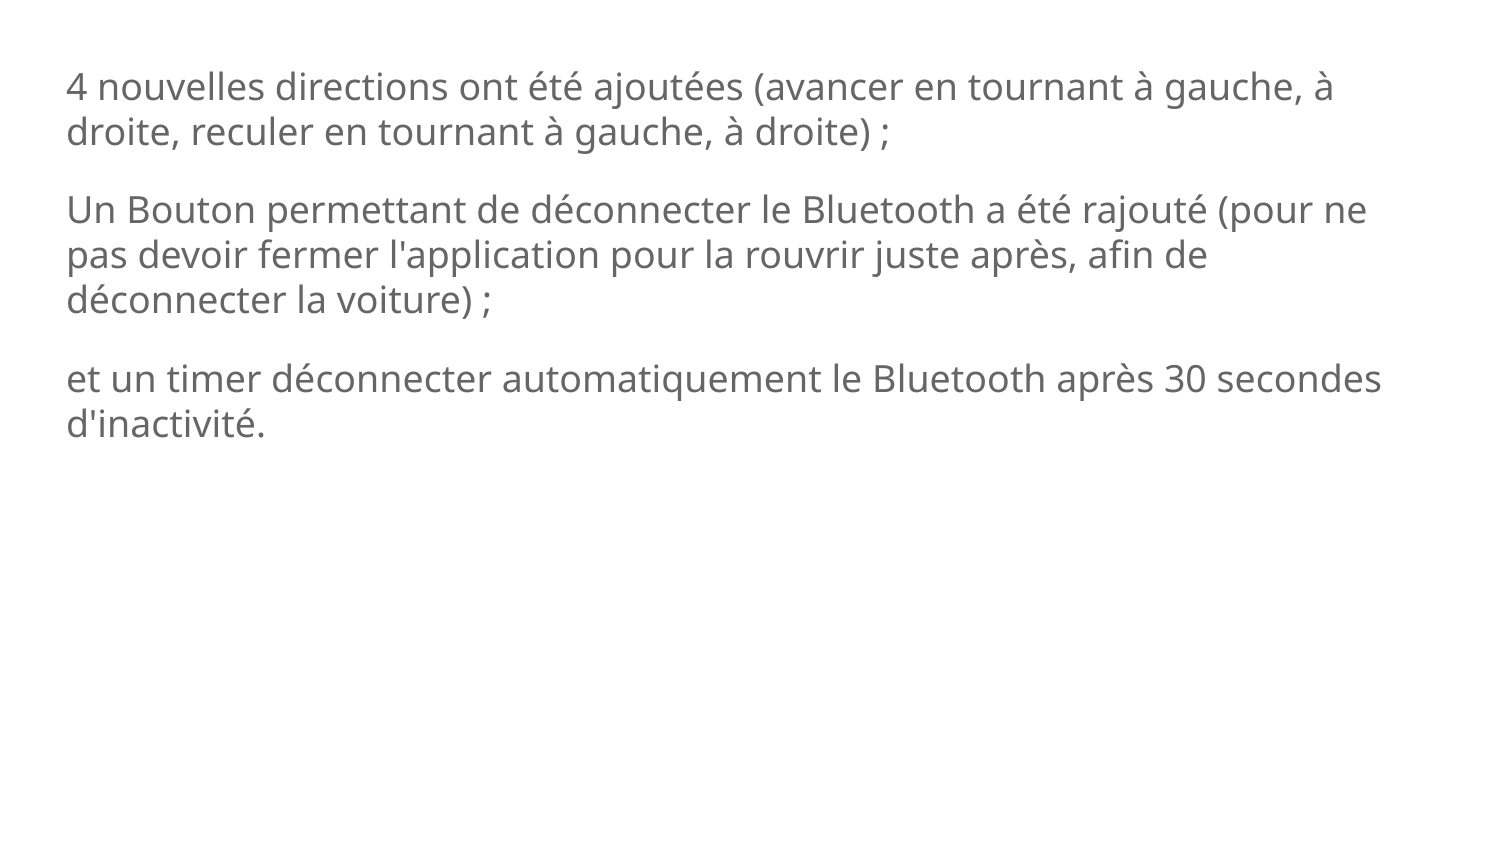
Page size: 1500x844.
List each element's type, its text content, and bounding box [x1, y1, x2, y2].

list 4 nouvelles directions ont été ajoutées (avancer en tournant à gauche, à droite, reculer en tournant à gauche, à droite) ; Un Bouton permettant de déconnecter le Bluetooth a été rajouté (pour ne pas devoir fermer l'application pour la rouvrir juste après, afin de déconnecter la voiture) ; et un timer déconnecter automatiquement le Bluetooth après 30 secondes d'inactivité. [51, 48, 1449, 723]
